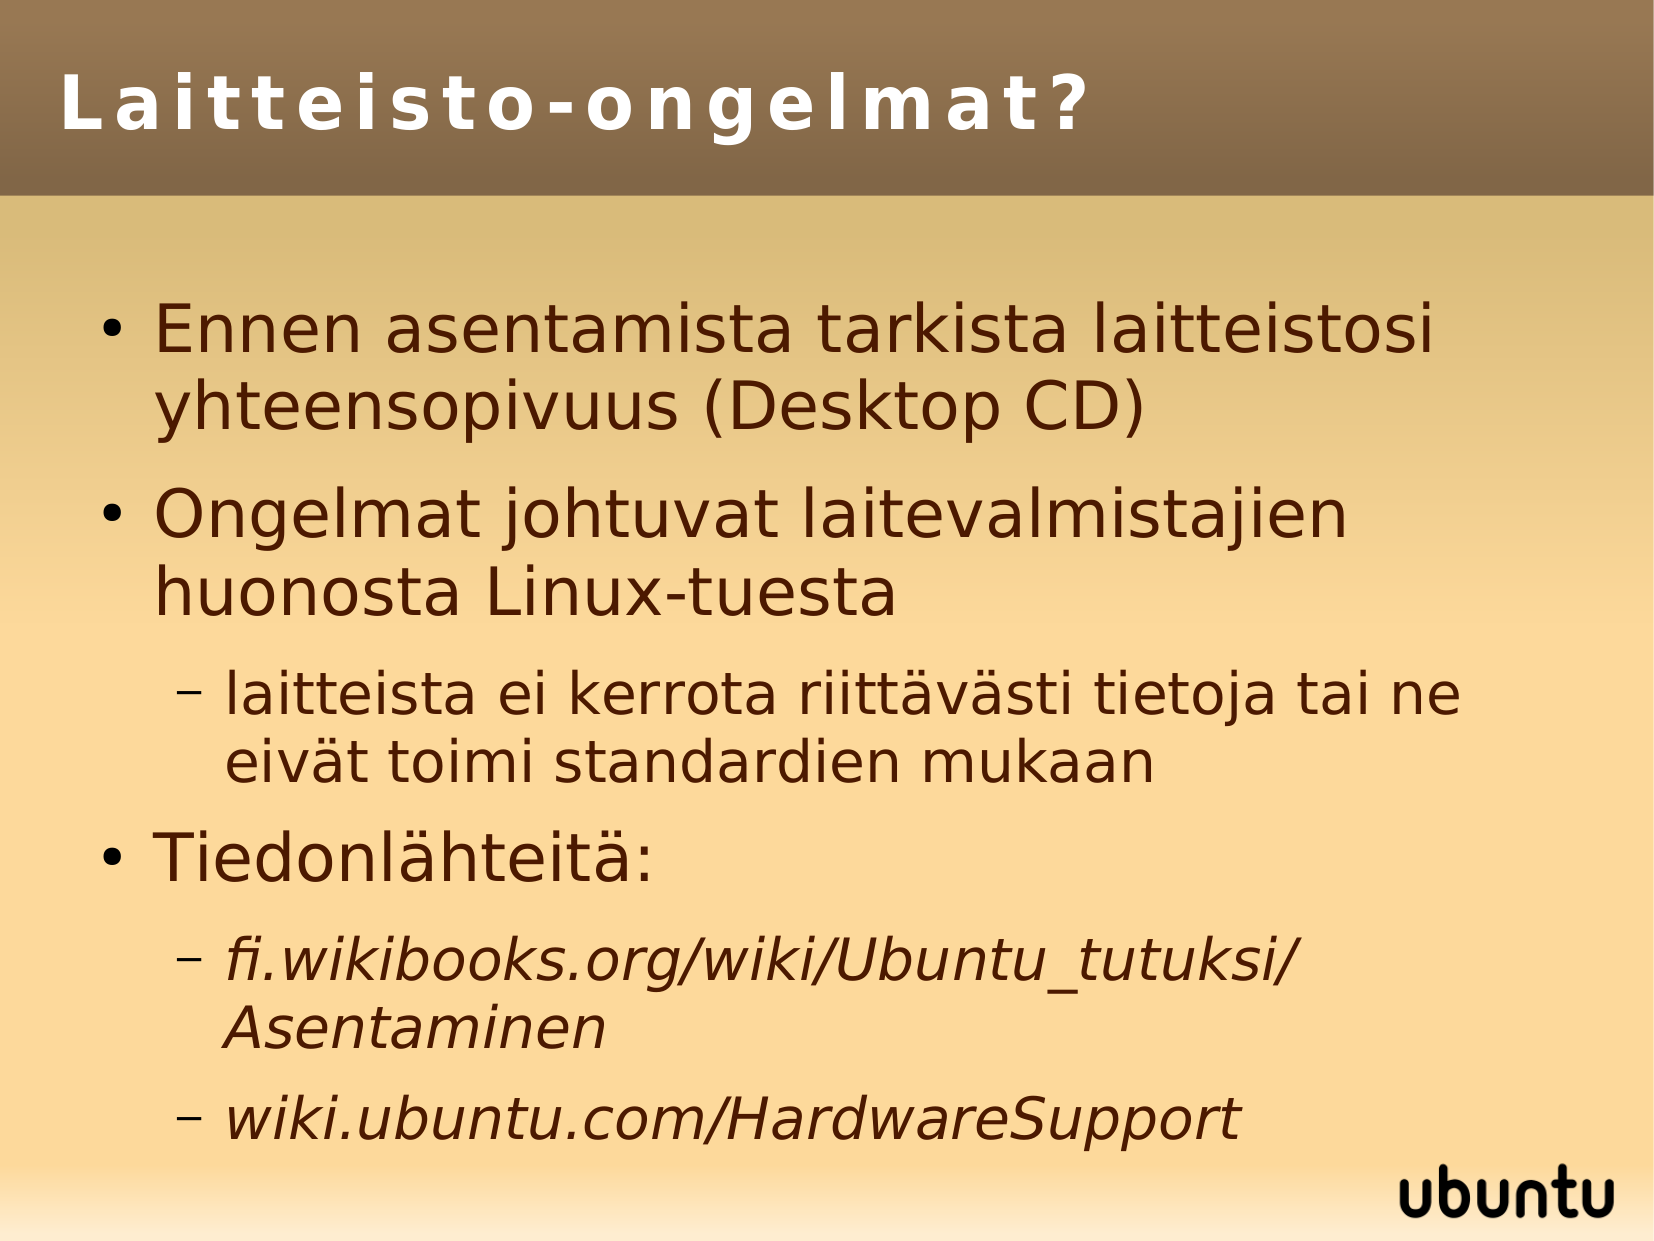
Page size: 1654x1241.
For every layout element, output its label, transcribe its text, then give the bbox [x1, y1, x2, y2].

title Laitteisto-ongelmat? [59, 29, 1595, 178]
list Ennen asentamista tarkista laitteistosi yhteensopivuus (Desktop CD) Ongelmat johtuvat laitevalmistajien huonosta Linux-tuesta laitteista ei kerrota riittävästi tietoja tai ne eivät toimi standardien mukaan Tiedonlähteitä: fi.wikibooks.org/wiki/Ubuntu_tutuksi/ Asentaminen wiki.ubuntu.com/HardwareSupport [82, 290, 1571, 1154]
picture [0, 0, 1654, 1241]
